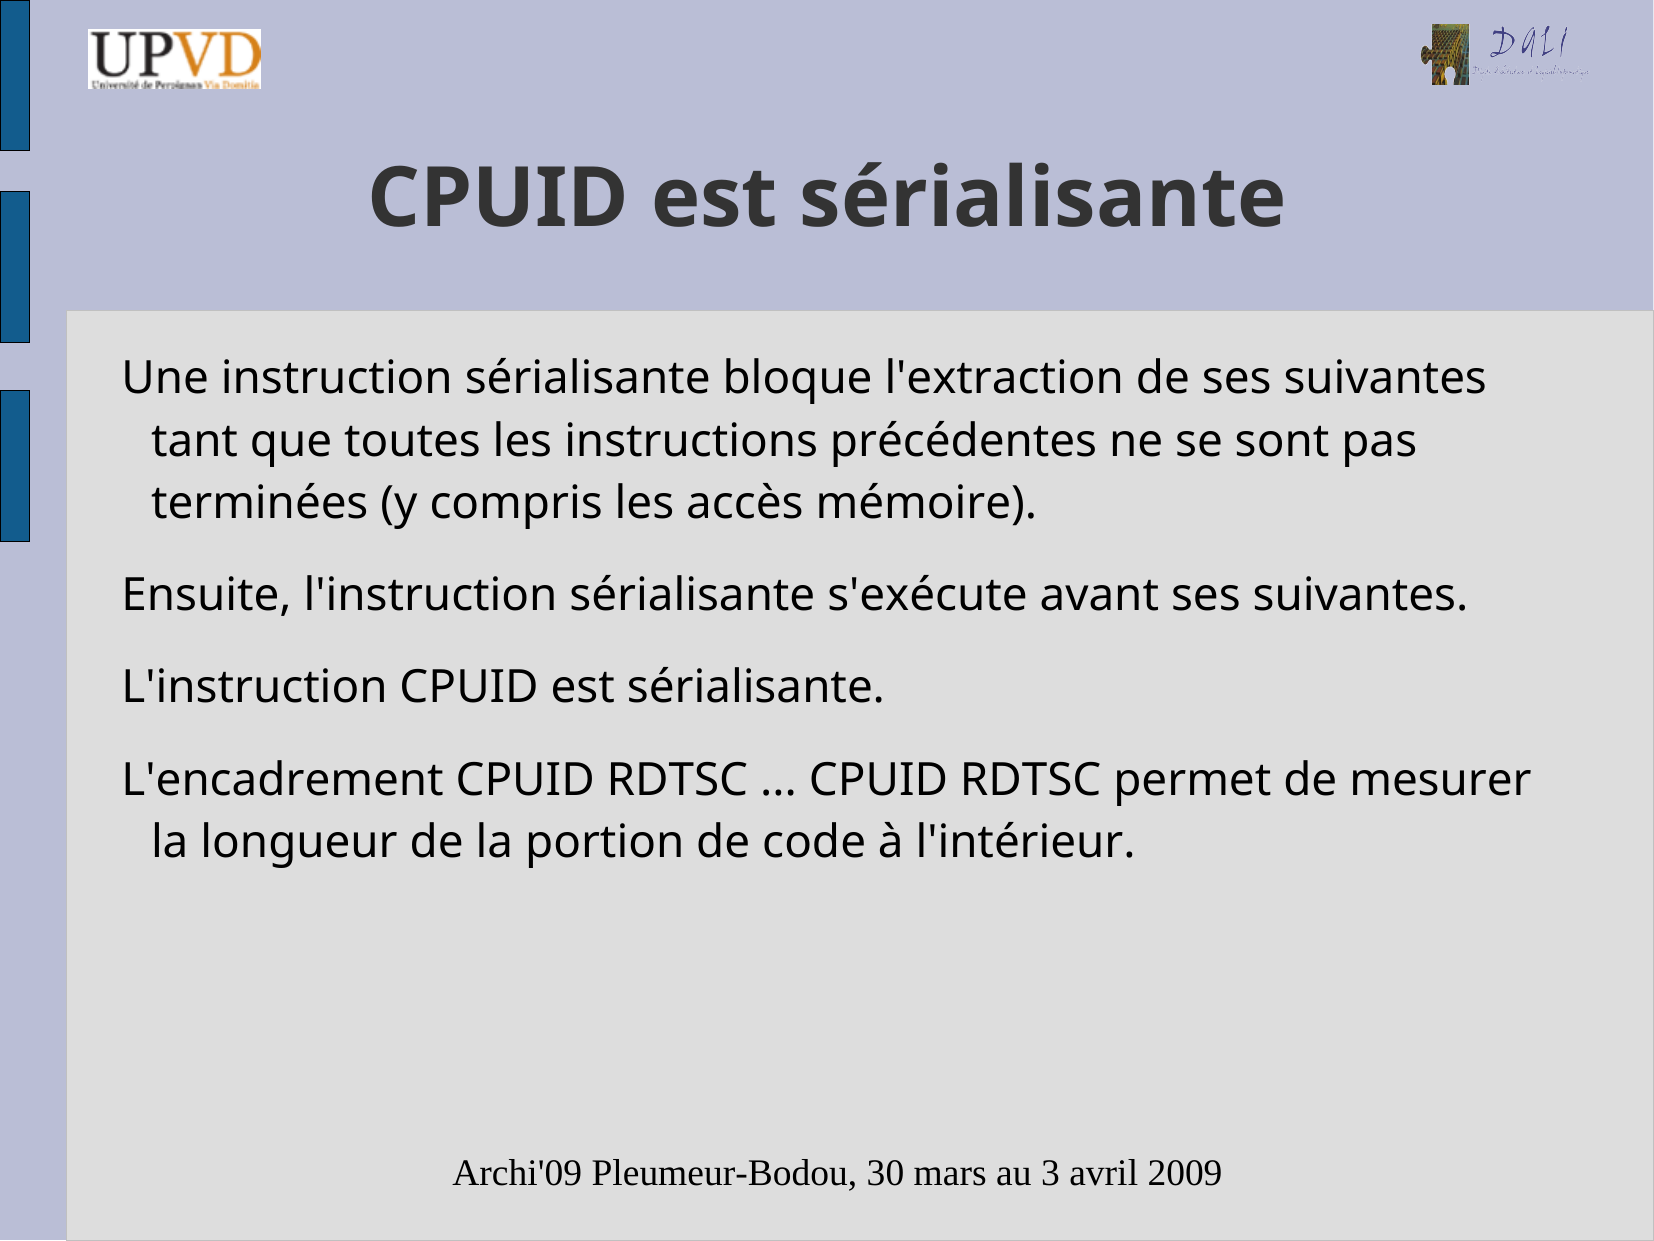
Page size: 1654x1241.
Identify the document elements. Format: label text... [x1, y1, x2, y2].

picture [1420, 24, 1593, 85]
picture [88, 29, 261, 89]
list Une instruction sérialisante bloque l'extraction de ses suivantes tant que toutes les instructions précédentes ne se sont pas terminées (y compris les accès mémoire). Ensuite, l'instruction sérialisante s'exécute avant ses suivantes. L'instruction CPUID est sérialisante. L'encadrement CPUID RDTSC ... CPUID RDTSC permet de mesurer la longueur de la portion de code à l'intérieur. [121, 344, 1534, 1127]
text_box Archi'09 Pleumeur-Bodou, 30 mars au 3 avril 2009 [452, 1151, 1226, 1204]
title CPUID est sérialisante [121, 91, 1534, 299]
